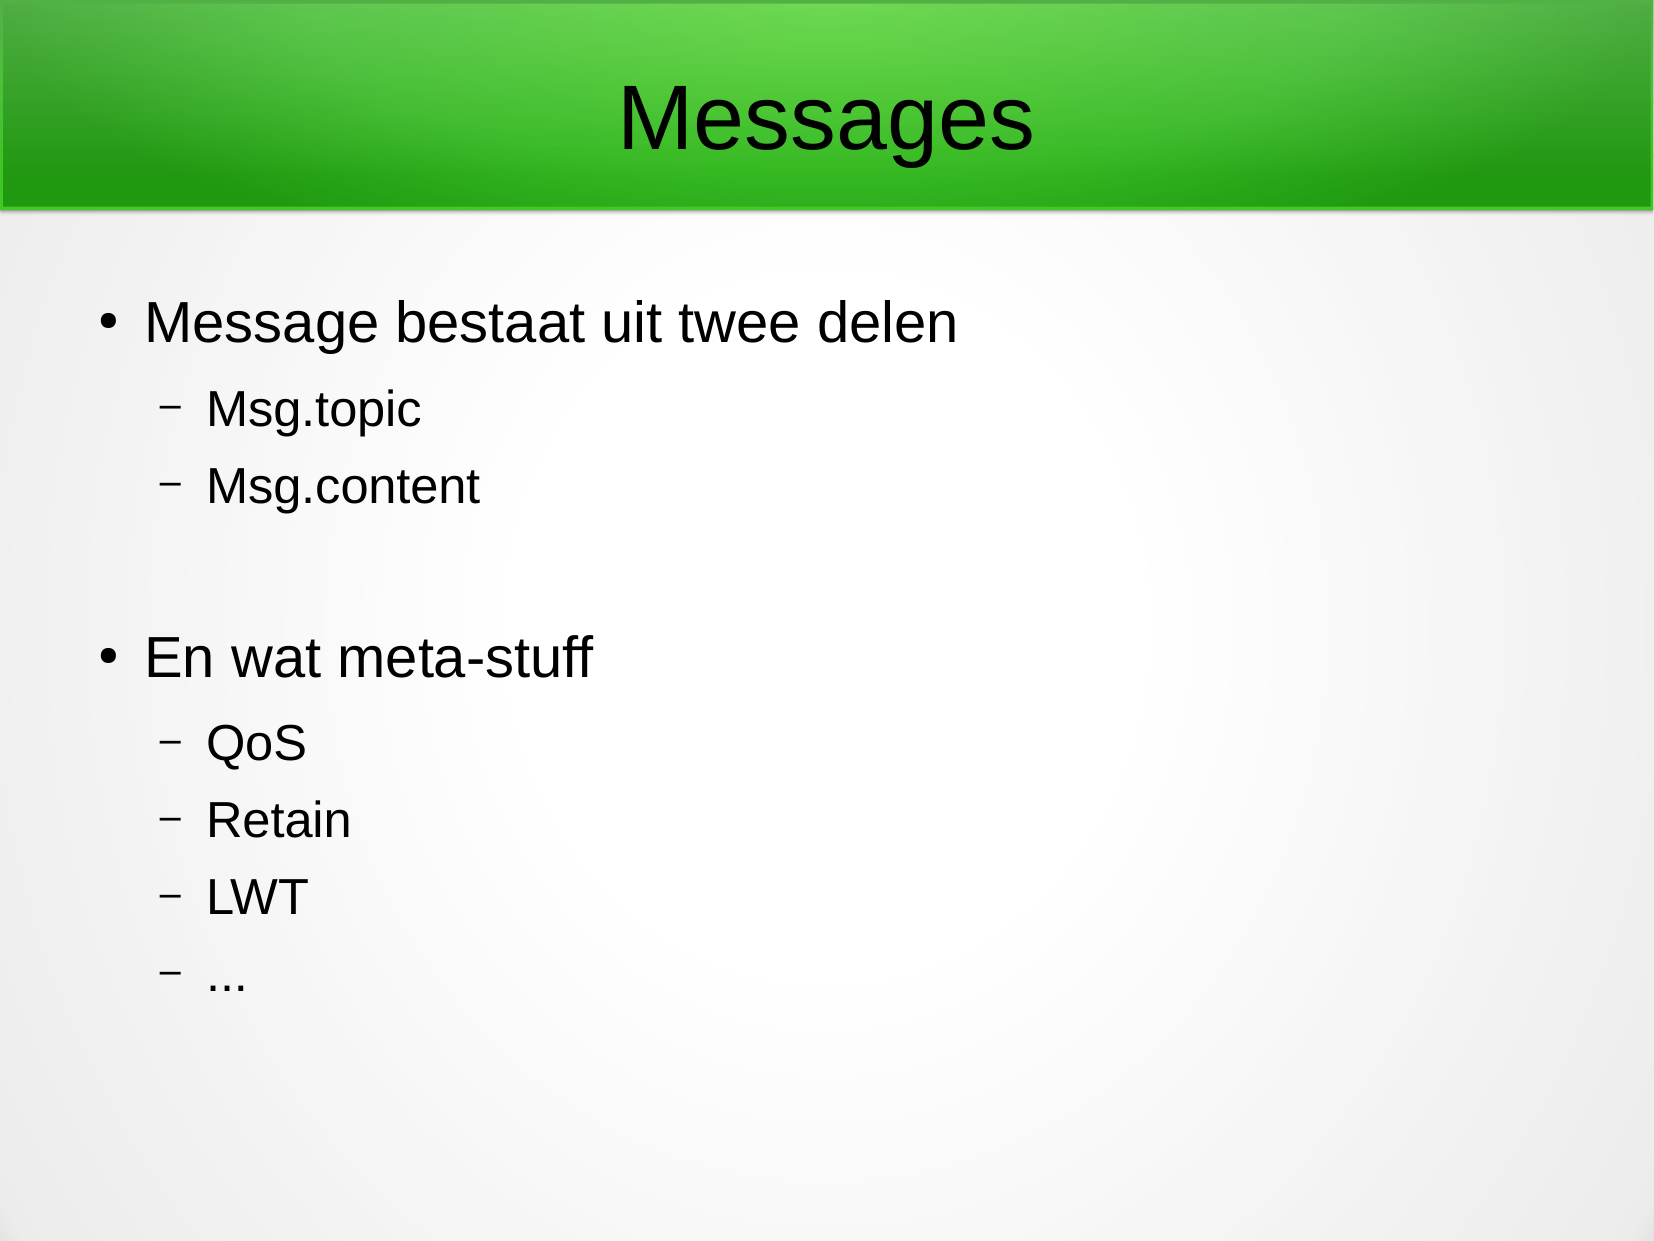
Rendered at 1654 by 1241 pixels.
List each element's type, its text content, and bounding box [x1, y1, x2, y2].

title Messages [82, 47, 1571, 189]
list Message bestaat uit twee delen Msg.topic Msg.content En wat meta-stuff QoS Retain LWT ... [82, 290, 1571, 1010]
